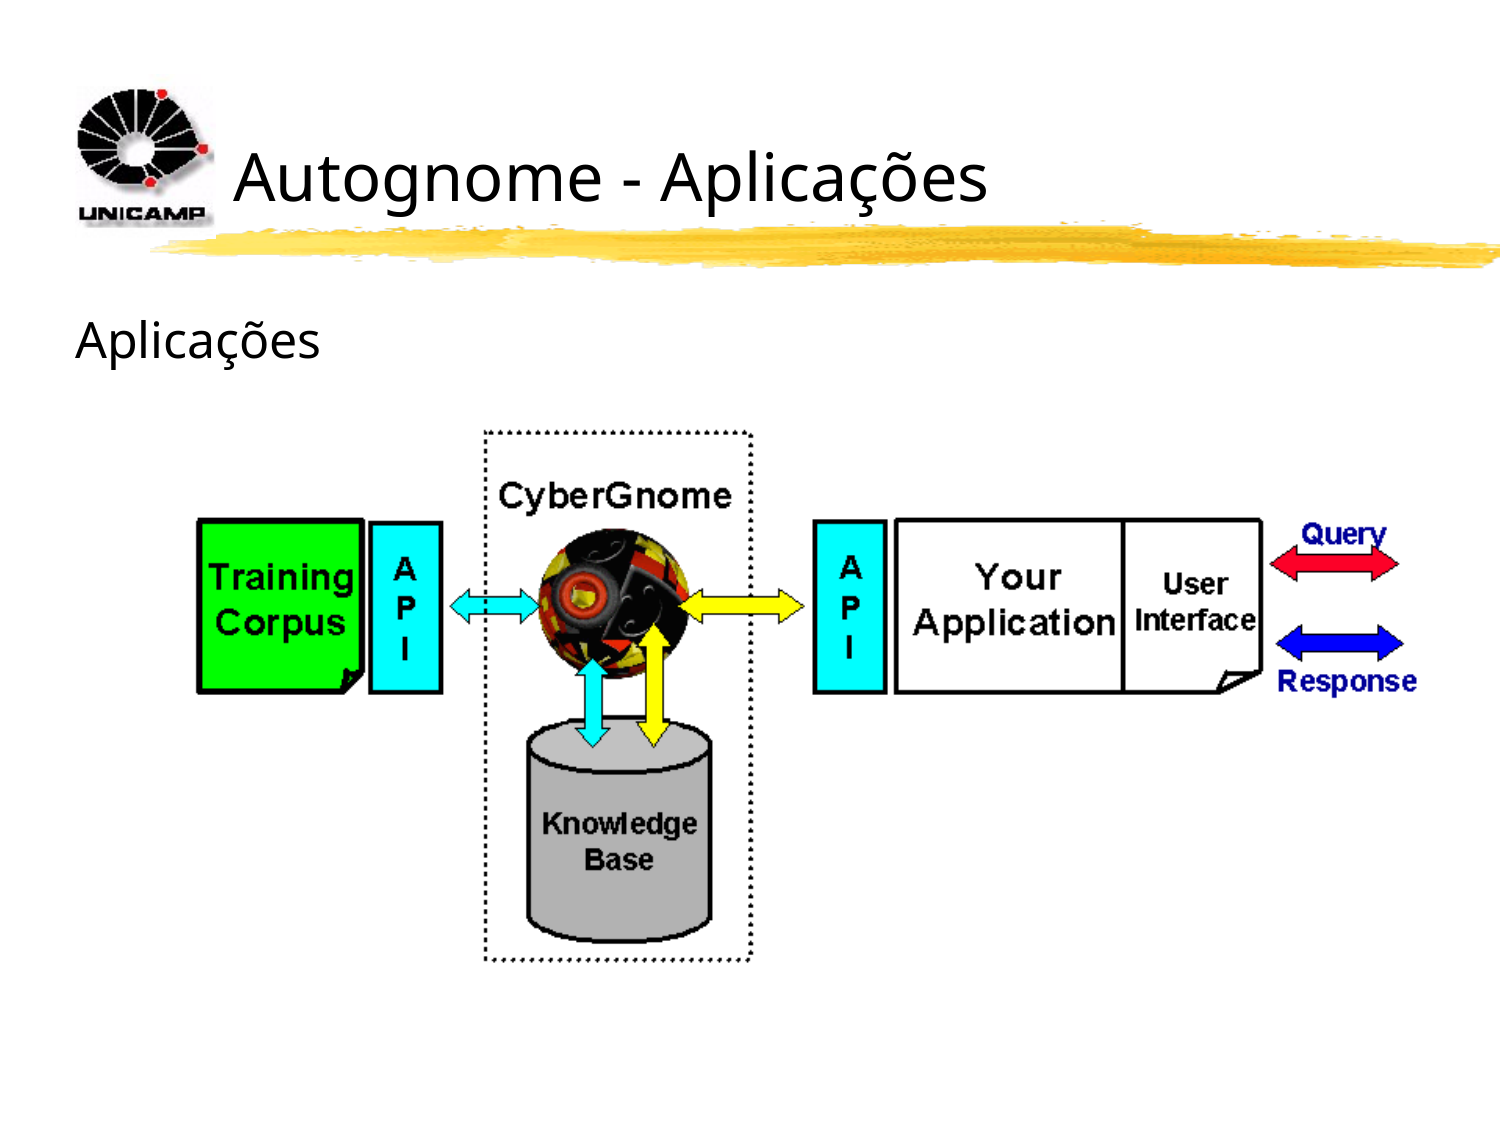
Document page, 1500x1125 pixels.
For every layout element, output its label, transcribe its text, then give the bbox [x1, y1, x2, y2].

list Aplicações [74, 309, 1417, 980]
chart [187, 425, 1423, 966]
title Autognome - Aplicações [233, 44, 1434, 218]
picture [75, 74, 1500, 279]
